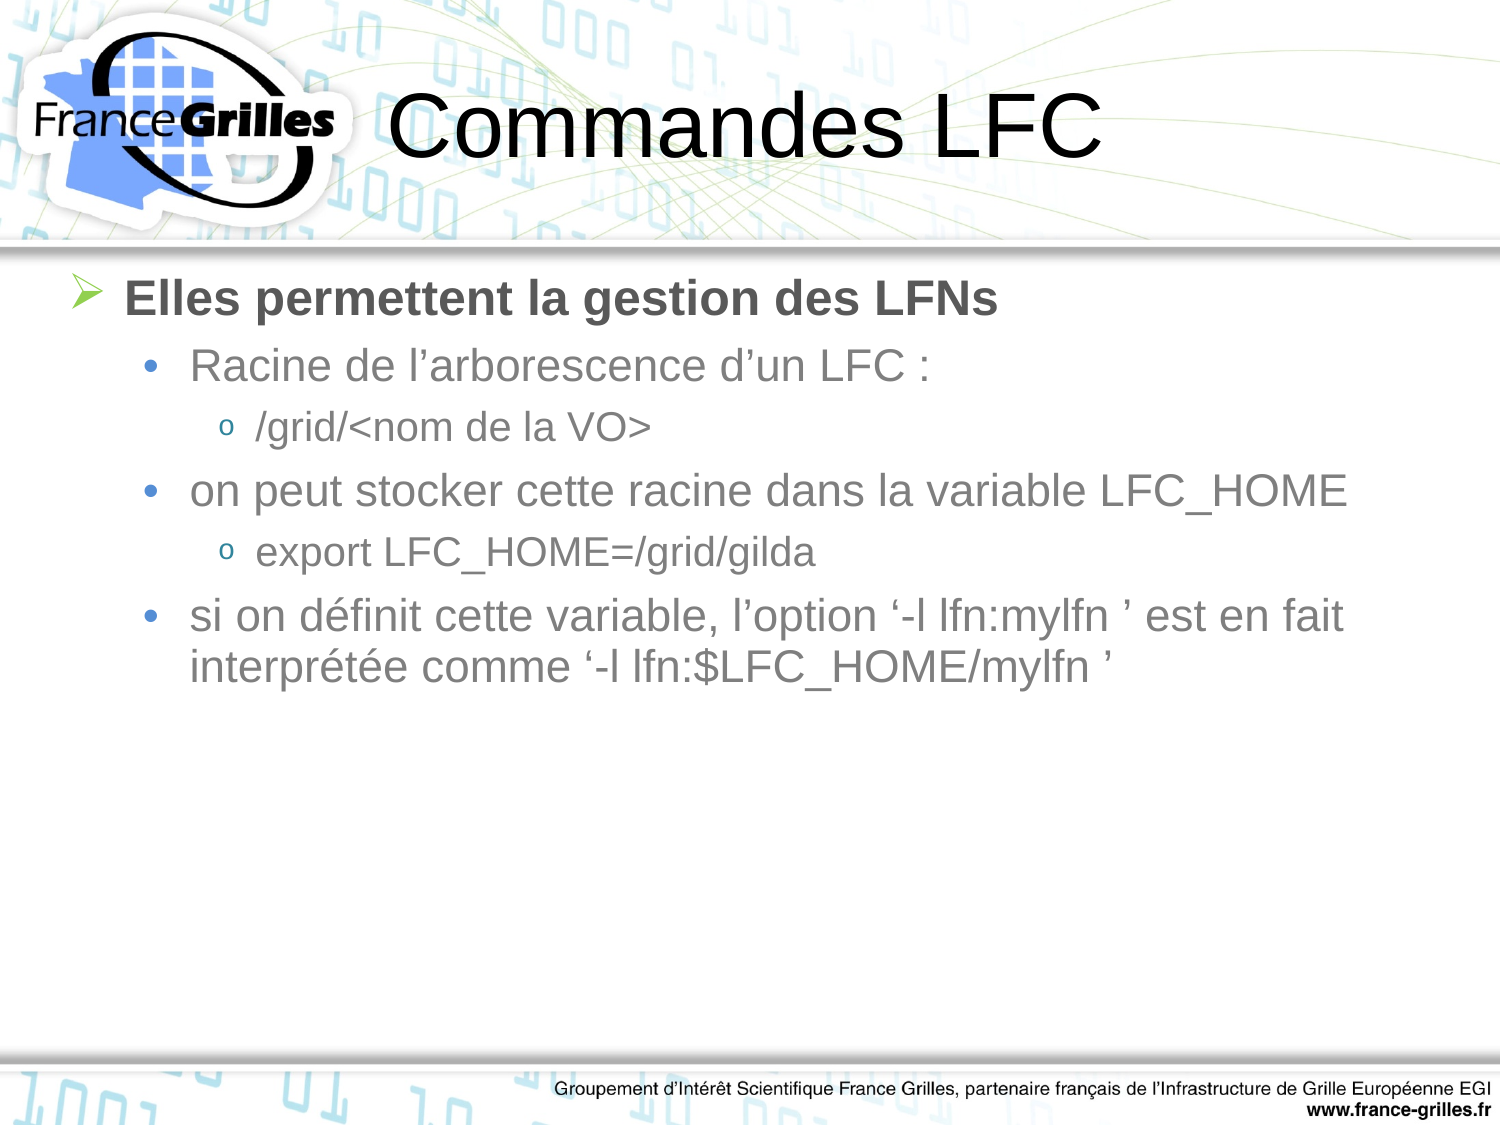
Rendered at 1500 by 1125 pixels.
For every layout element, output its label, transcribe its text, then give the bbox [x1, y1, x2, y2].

title Commandes LFC [372, 7, 1459, 244]
picture [0, 0, 1500, 1125]
list Elles permettent la gestion des LFNs Racine de l’arborescence d’un LFC : /grid/<nom de la VO> on peut stocker cette racine dans la variable LFC_HOME export LFC_HOME=/grid/gilda si on définit cette variable, l’option ‘-l lfn:mylfn ’ est en fait interprétée comme ‘-l lfn:$LFC_HOME/mylfn ’ [53, 262, 1459, 1024]
